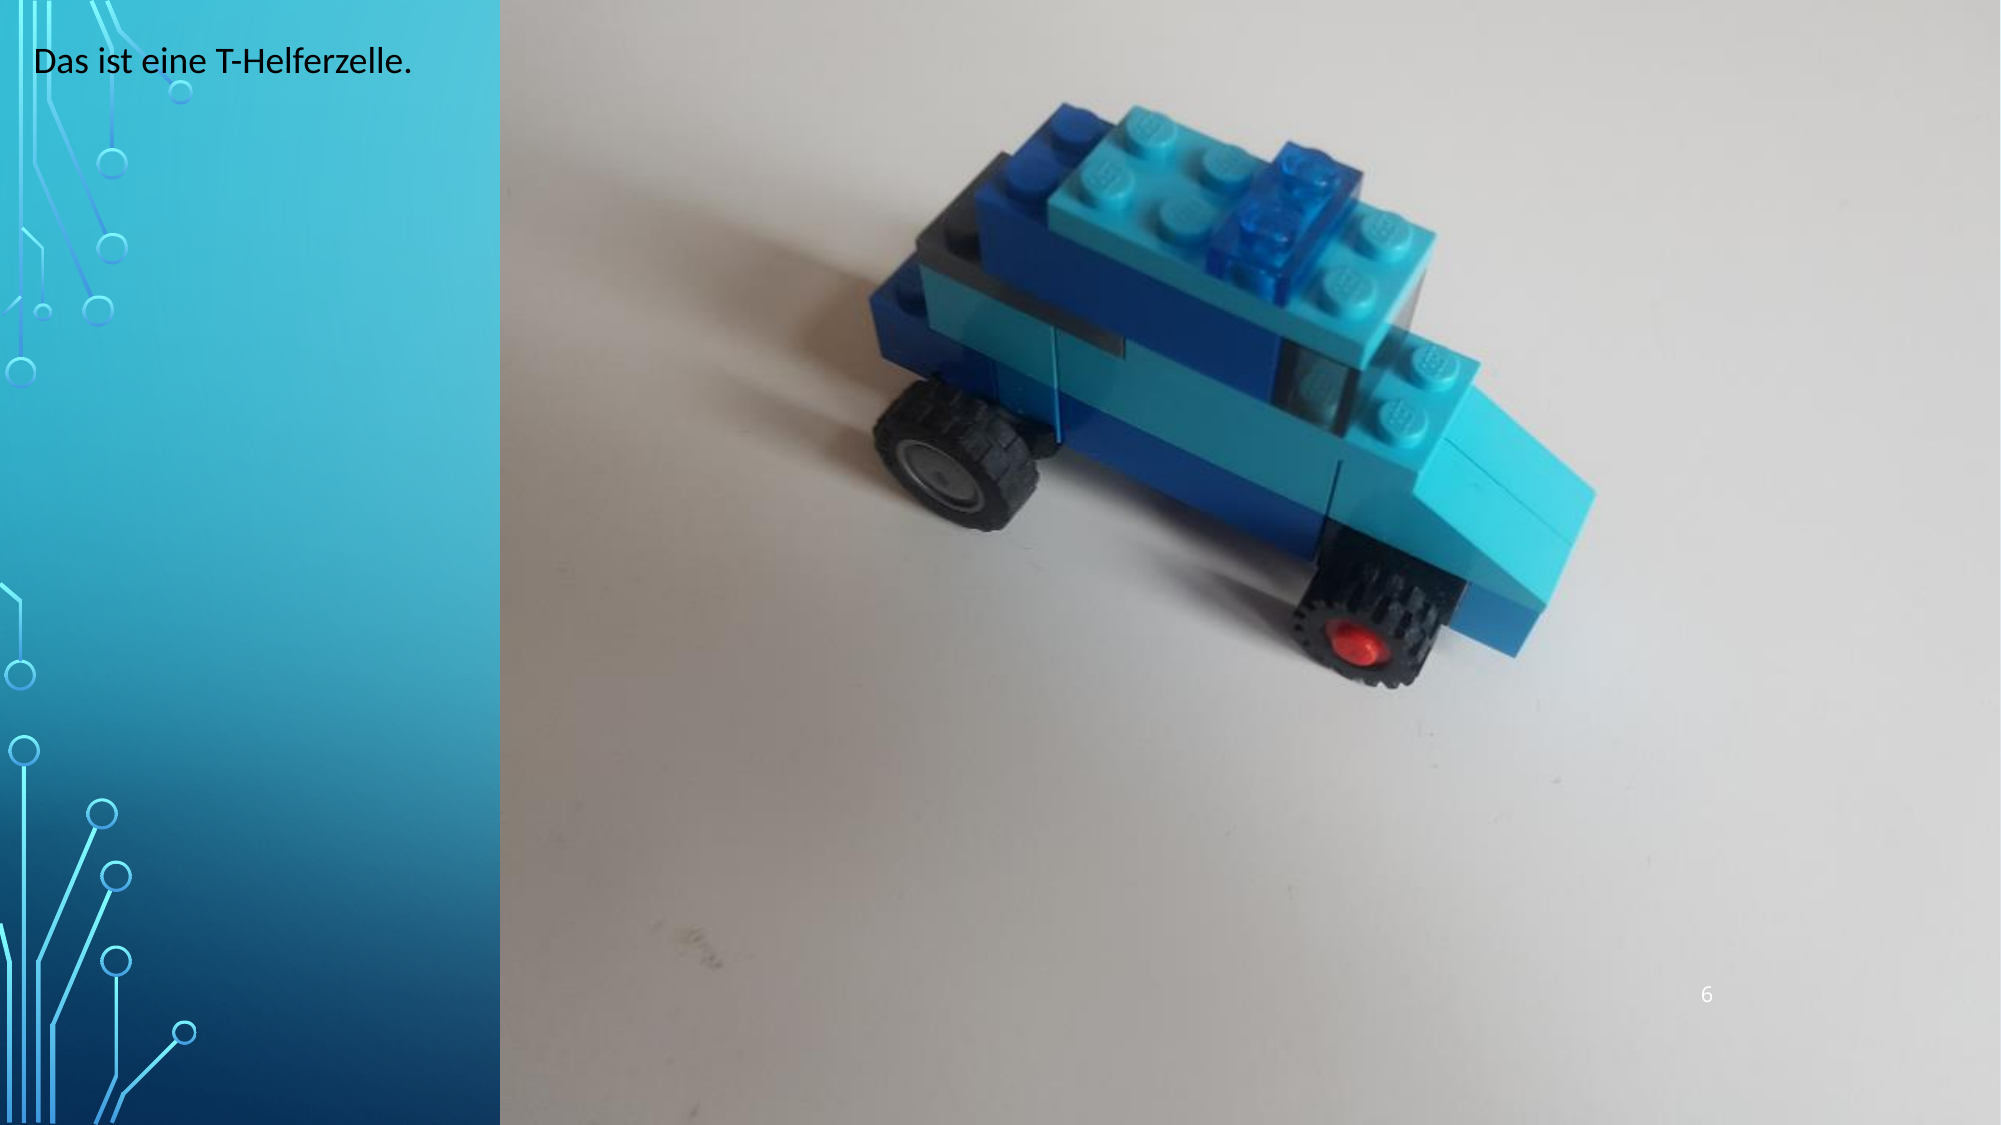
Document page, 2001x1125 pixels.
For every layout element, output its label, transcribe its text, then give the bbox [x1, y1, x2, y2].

text_box [1685, 965, 1813, 1025]
picture [500, 0, 2000, 1125]
text_box Das ist eine T-Helferzelle. [18, 28, 473, 90]
